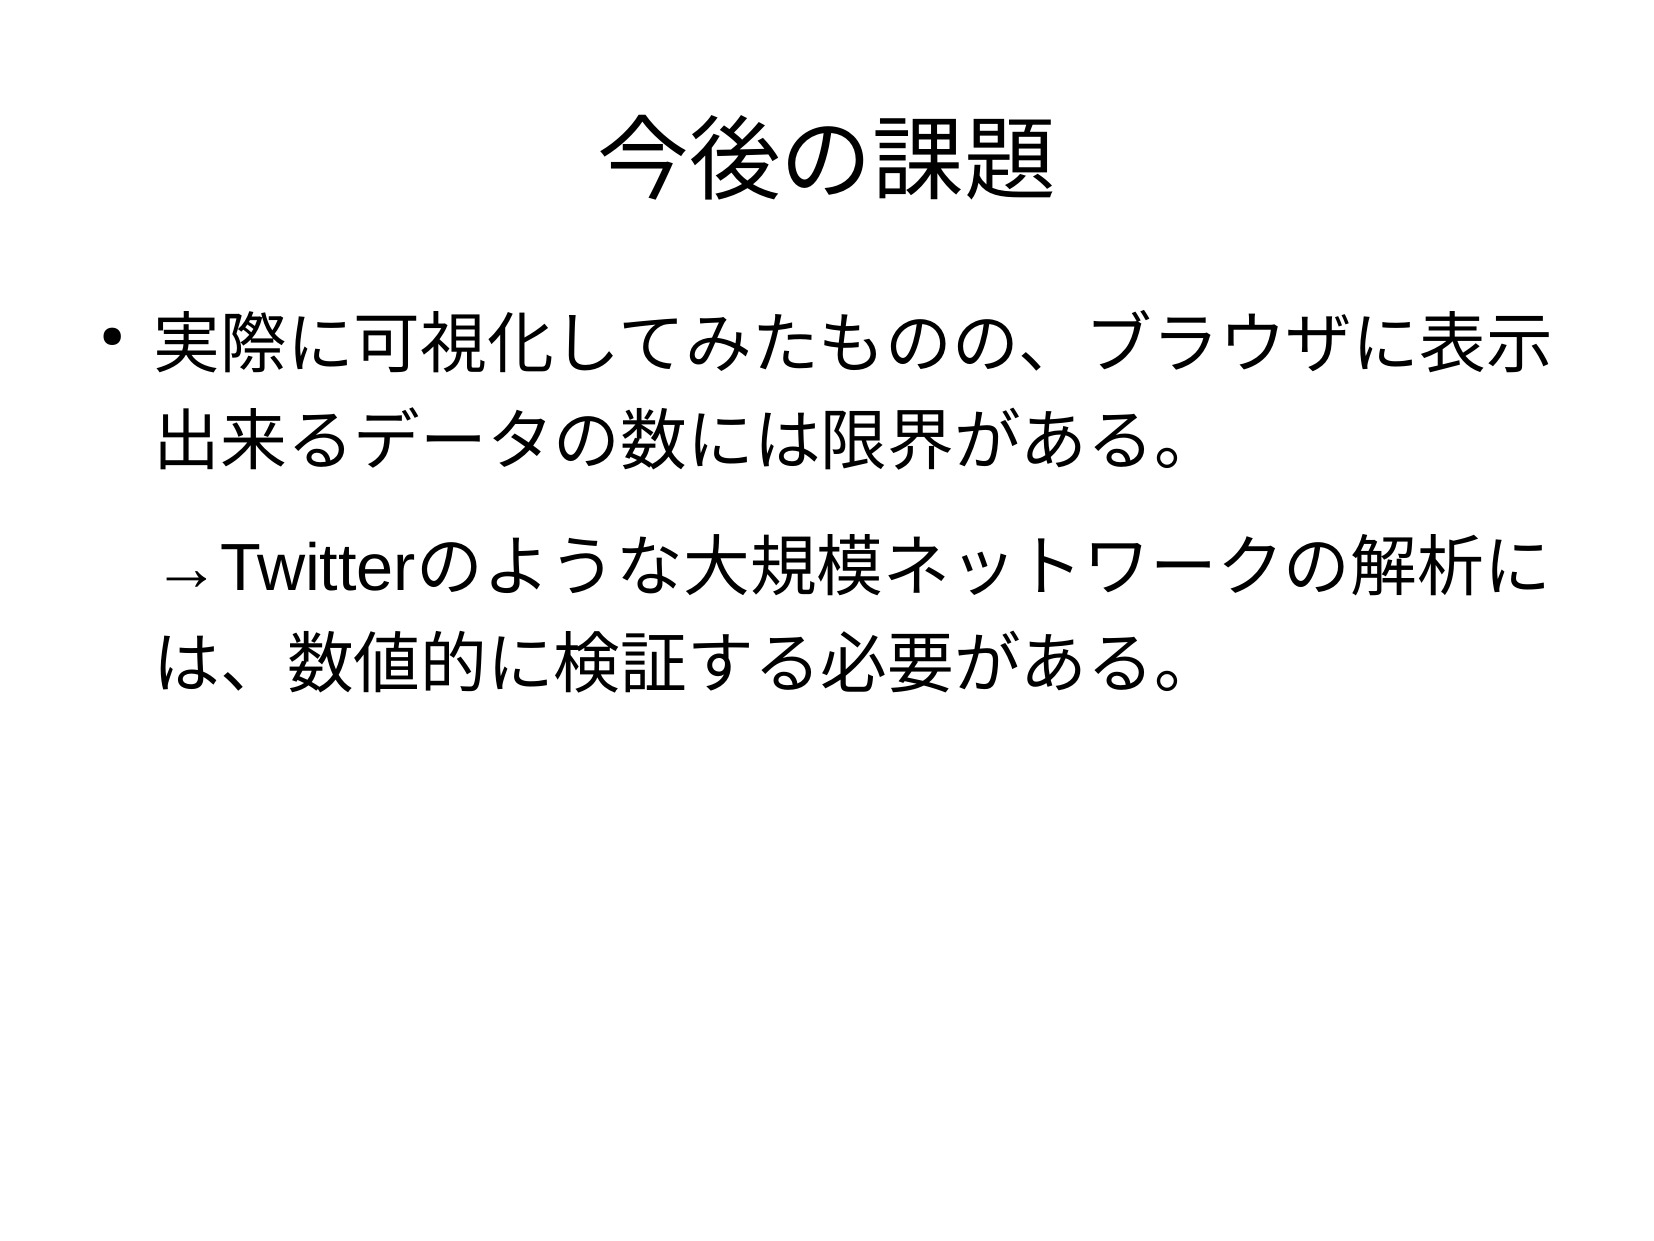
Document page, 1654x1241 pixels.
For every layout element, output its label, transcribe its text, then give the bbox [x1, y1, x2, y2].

list 実際に可視化してみたものの、ブラウザに表示出来るデータの数には限界がある。 →Twitterのような大規模ネットワークの解析には、数値的に検証する必要がある。 [82, 290, 1571, 1094]
title 今後の課題 [82, 49, 1571, 257]
